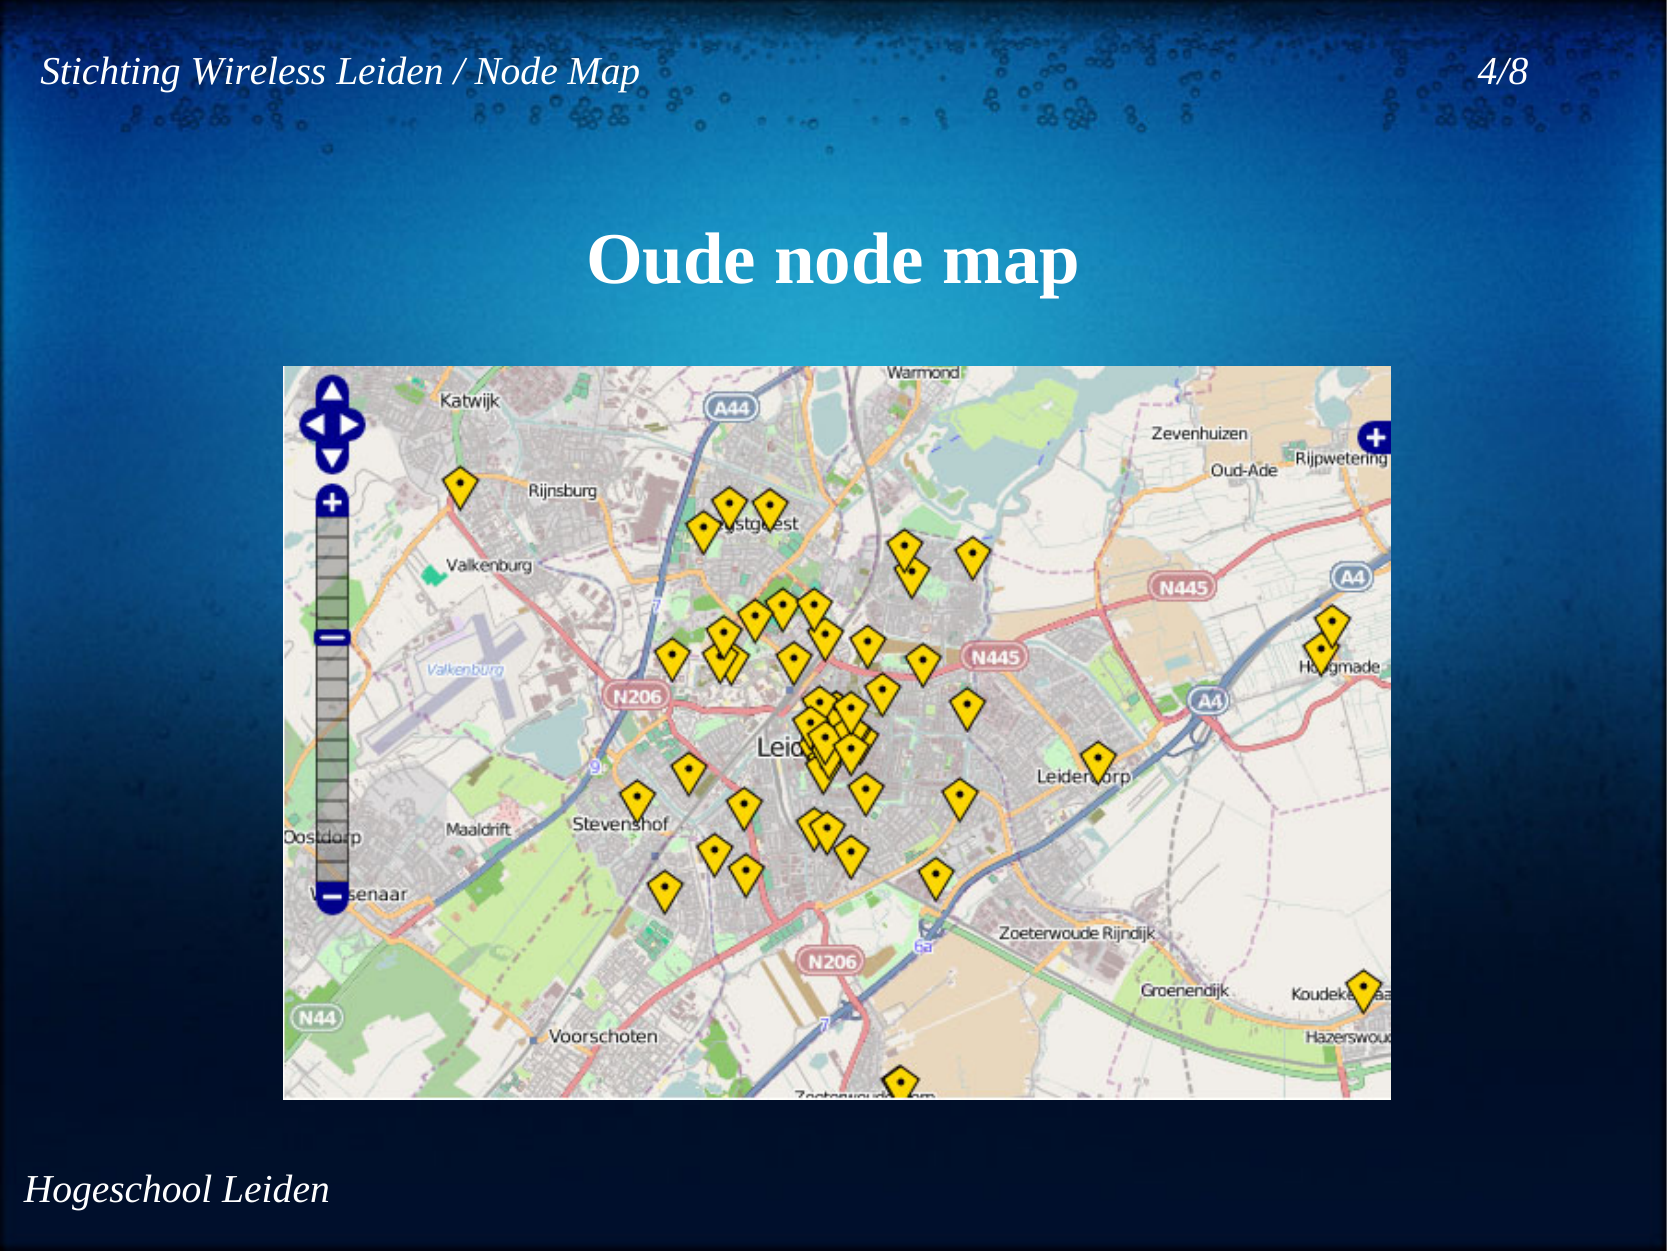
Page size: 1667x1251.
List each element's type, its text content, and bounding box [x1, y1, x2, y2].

text_box Hogeschool Leiden [23, 1166, 1612, 1212]
list Oude node map [180, 216, 1487, 774]
title Stichting Wireless Leiden / Node Map 4/8 [40, 48, 1629, 96]
picture [0, 0, 1667, 1251]
